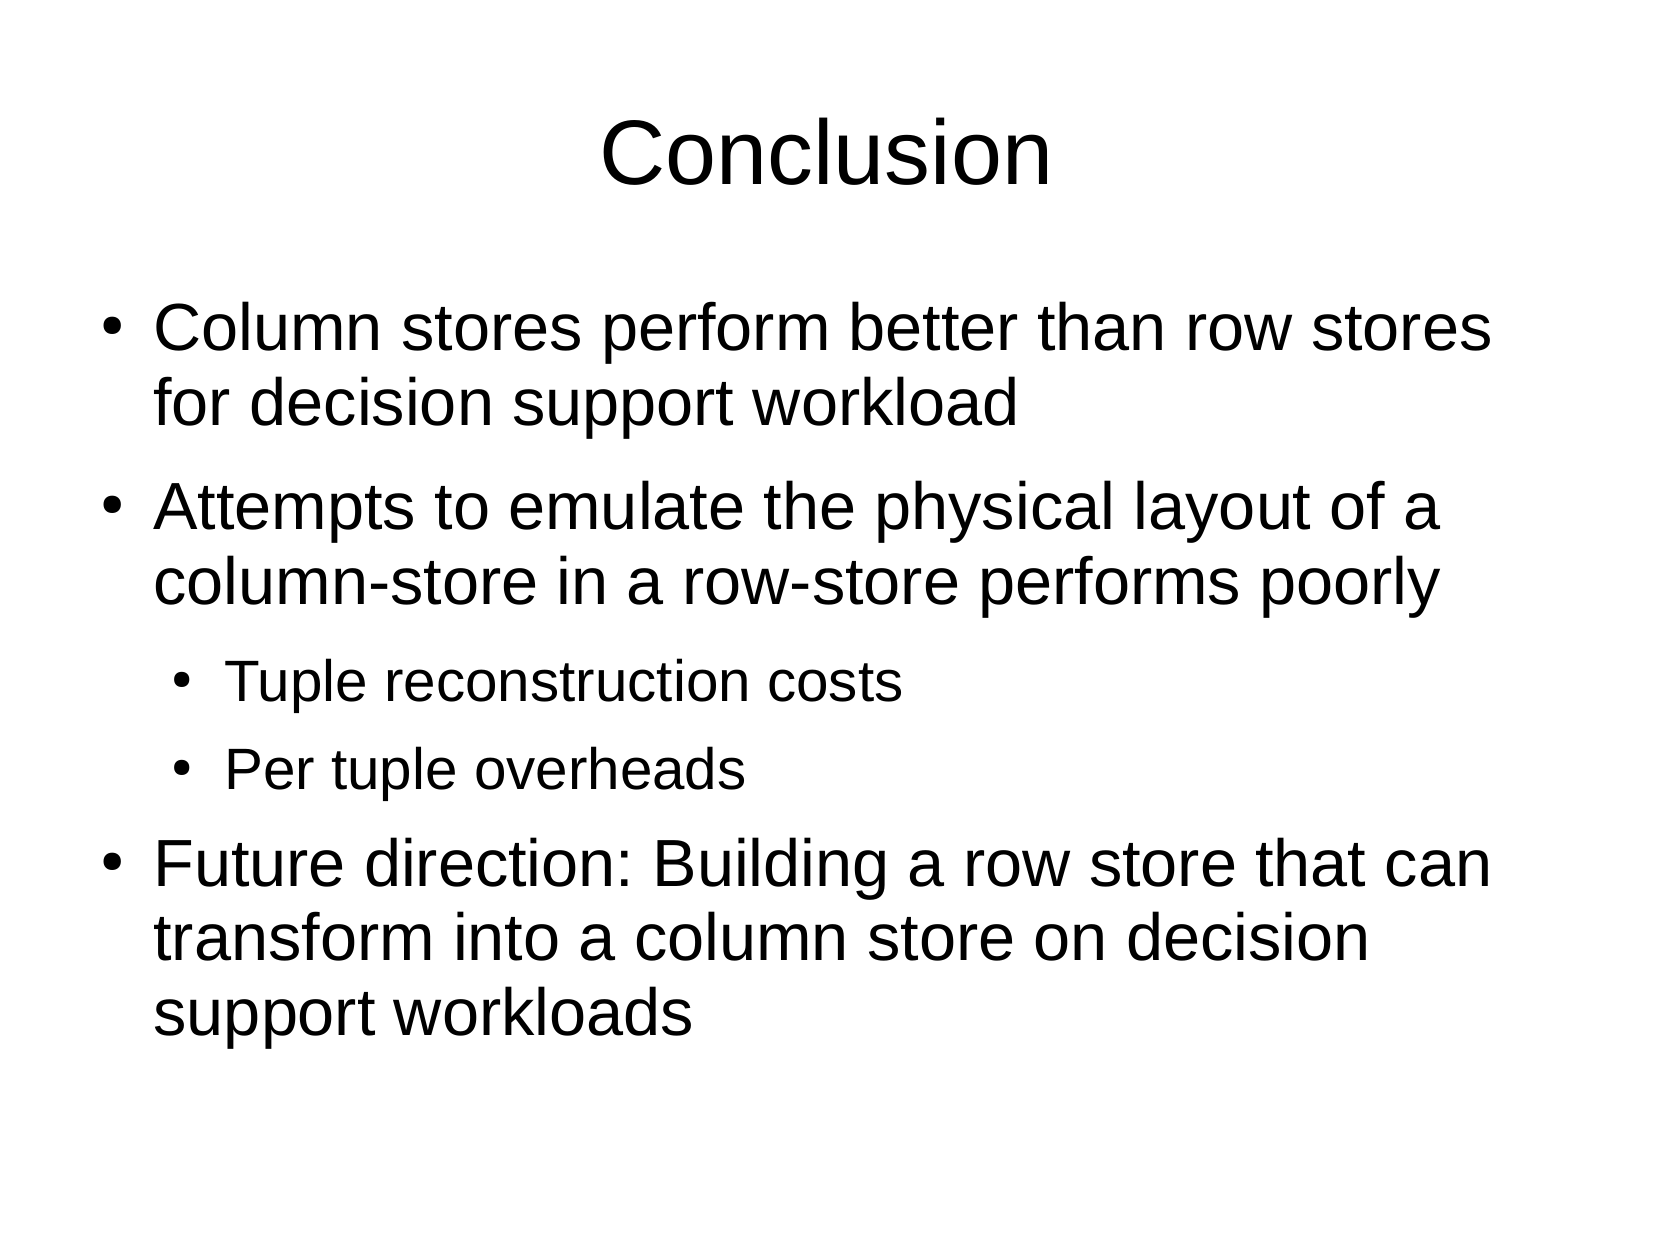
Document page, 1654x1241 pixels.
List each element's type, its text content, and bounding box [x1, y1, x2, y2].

title Conclusion [82, 56, 1571, 250]
list Column stores perform better than row stores for decision support workload Attempts to emulate the physical layout of a column-store in a row-store performs poorly Tuple reconstruction costs Per tuple overheads Future direction: Building a row store that can transform into a column store on decision support workloads [82, 290, 1571, 1109]
